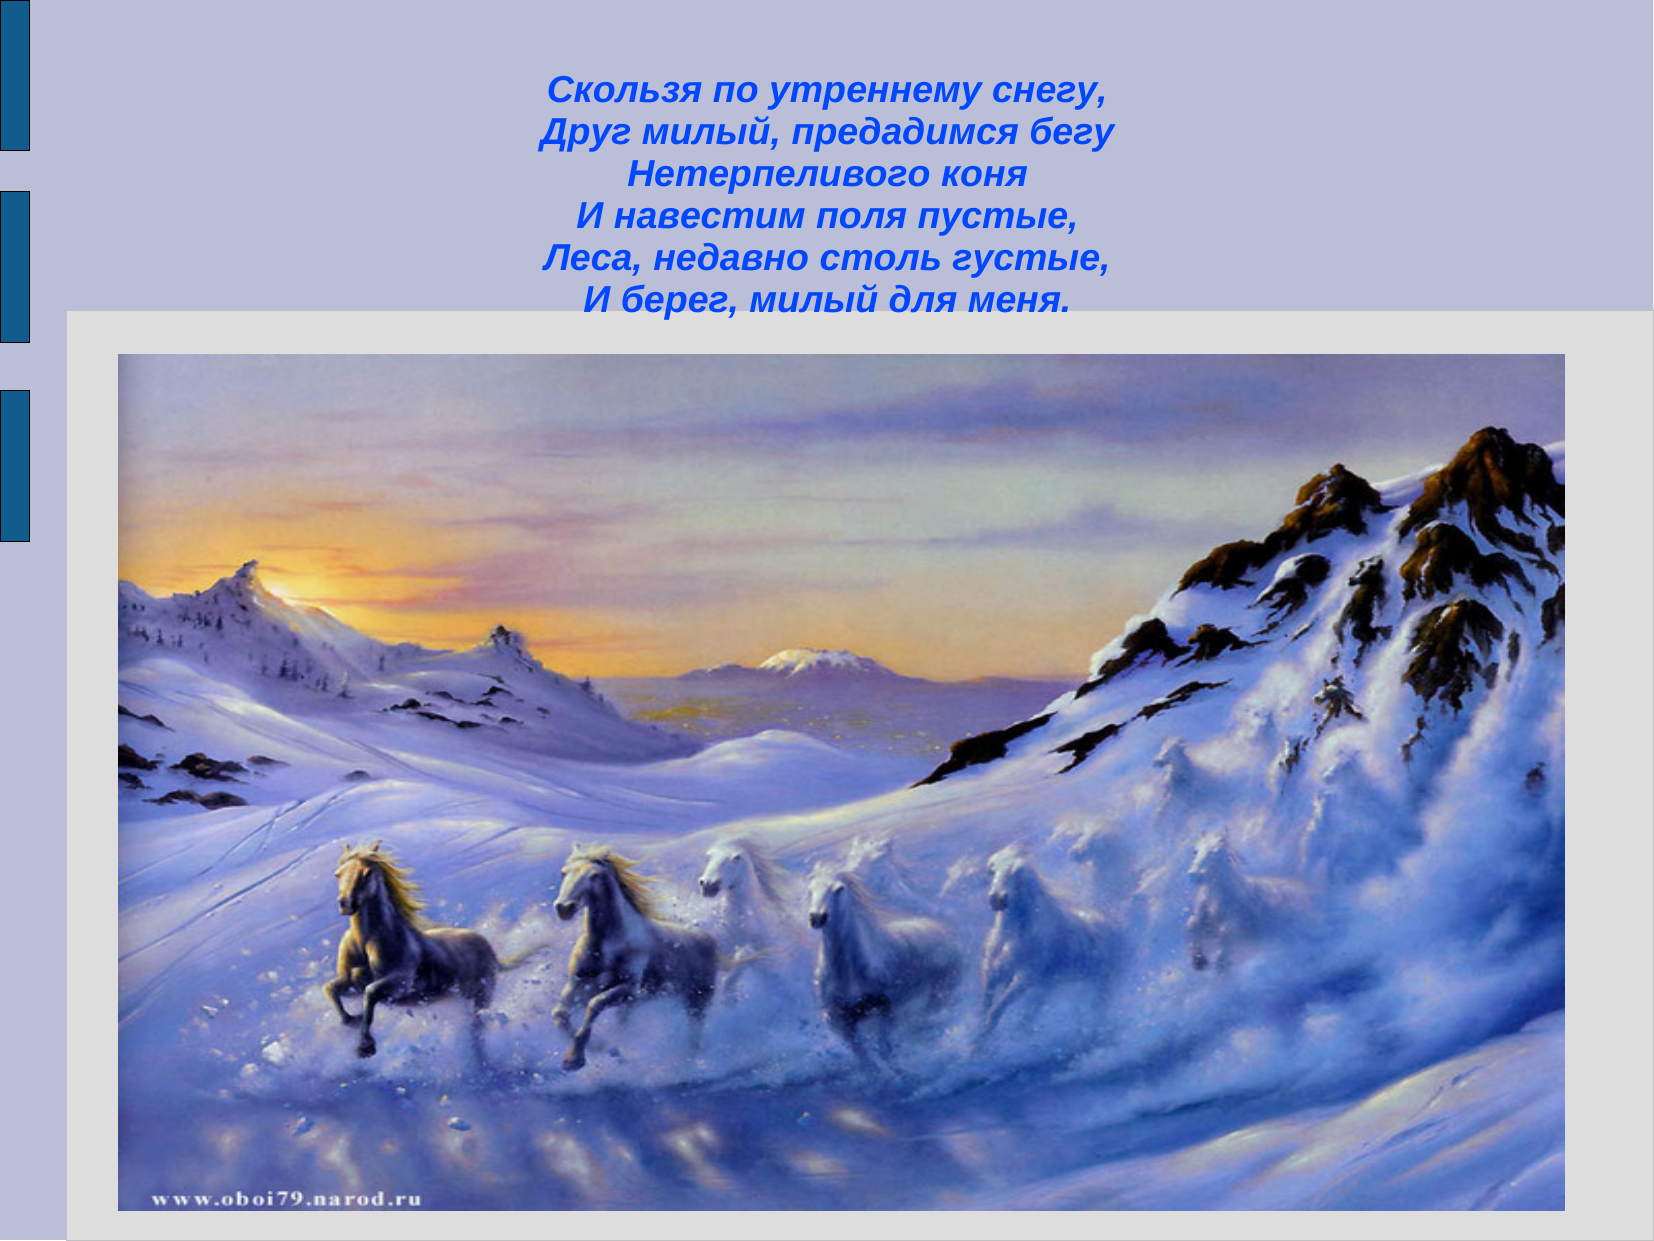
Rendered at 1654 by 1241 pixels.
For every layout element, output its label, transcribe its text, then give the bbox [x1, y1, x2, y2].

title Скользя по утреннему снегу, Друг милый, предадимся бегу Нетерпеливого коня И навестим поля пустые, Леса, недавно столь густые, И берег, милый для меня. [121, 65, 1534, 324]
picture [118, 354, 1565, 1211]
